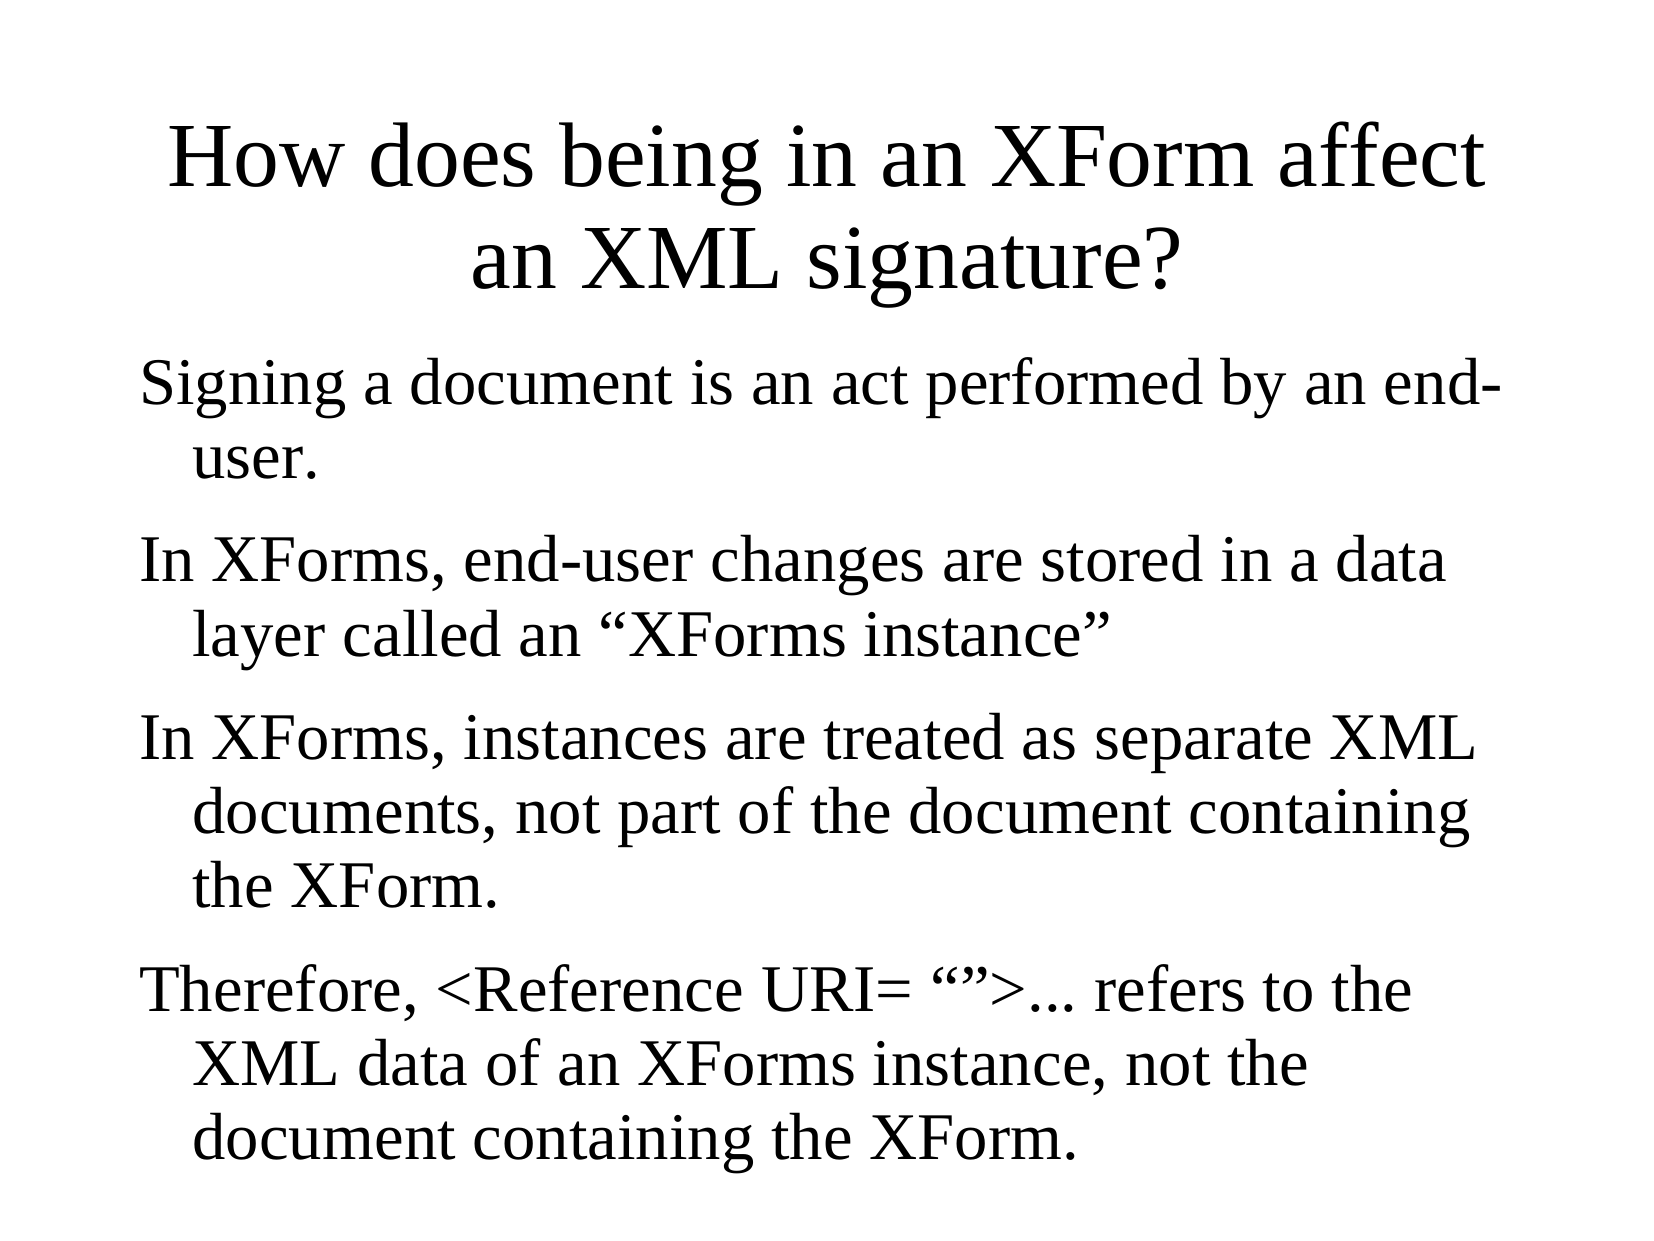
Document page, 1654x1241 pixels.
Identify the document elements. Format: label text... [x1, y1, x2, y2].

title How does being in an XForm affect an XML signature? [121, 100, 1534, 312]
list Signing a document is an act performed by an end-user. In XForms, end-user changes are stored in a data layer called an “XForms instance” In XForms, instances are treated as separate XML documents, not part of the document containing the XForm. Therefore, <Reference URI= “”>... refers to the XML data of an XForms instance, not the document containing the XForm. [121, 344, 1534, 1202]
